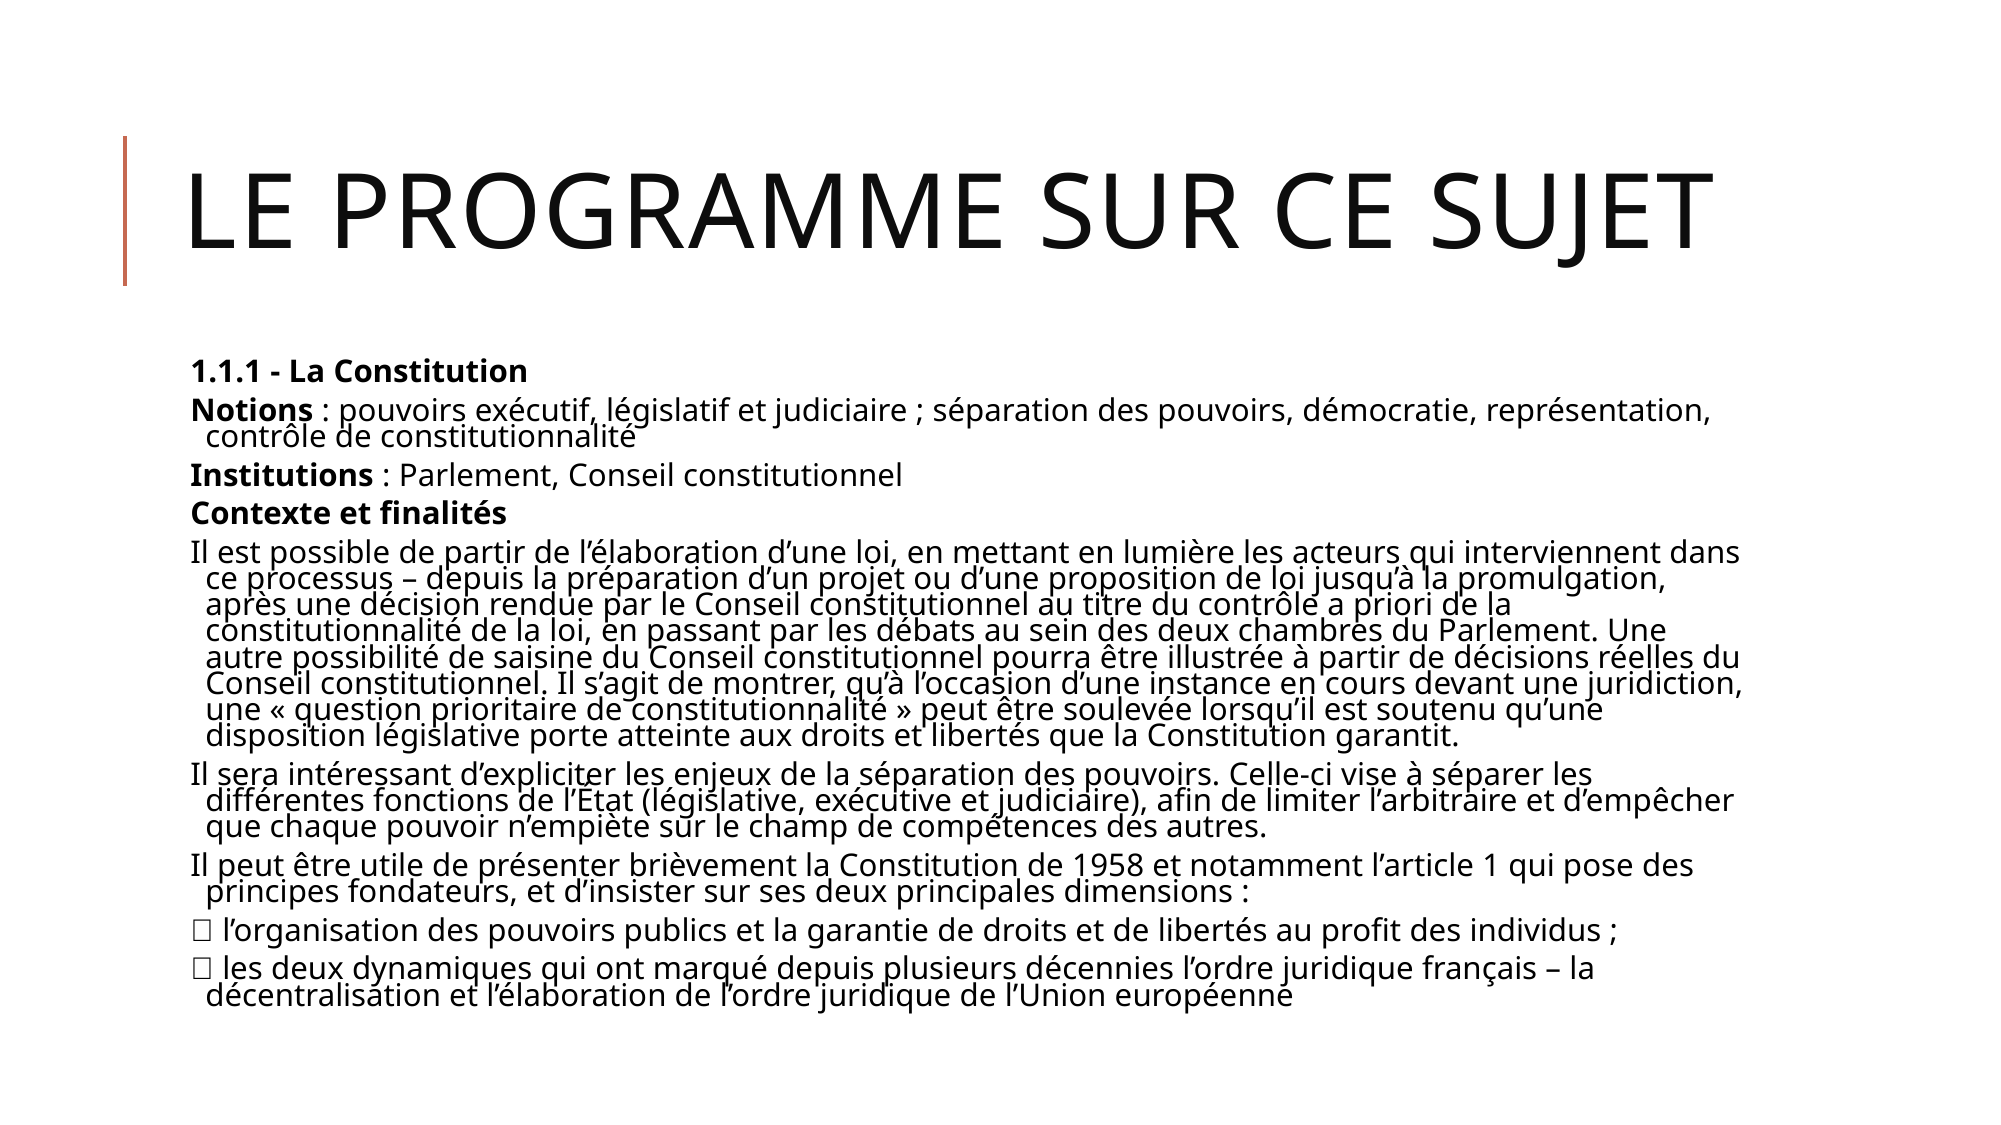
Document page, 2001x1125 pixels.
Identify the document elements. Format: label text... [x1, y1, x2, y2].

list 1.1.1 - La Constitution Notions : pouvoirs exécutif, législatif et judiciaire ; séparation des pouvoirs, démocratie, représentation, contrôle de constitutionnalité Institutions : Parlement, Conseil constitutionnel Contexte et finalités Il est possible de partir de l’élaboration d’une loi, en mettant en lumière les acteurs qui interviennent dans ce processus – depuis la préparation d’un projet ou d’une proposition de loi jusqu’à la promulgation, après une décision rendue par le Conseil constitutionnel au titre du contrôle a priori de la constitutionnalité de la loi, en passant par les débats au sein des deux chambres du Parlement. Une autre possibilité de saisine du Conseil constitutionnel pourra être illustrée à partir de décisions réelles du Conseil constitutionnel. Il s’agit de montrer, qu’à l’occasion d’une instance en cours devant une juridiction, une « question prioritaire de constitutionnalité » peut être soulevée lorsqu’il est soutenu qu’une disposition législative porte atteinte aux droits et libertés que la Constitution garantit. Il sera intéressant d’expliciter les enjeux de la séparation des pouvoirs. Celle-ci vise à séparer les différentes fonctions de l’État (législative, exécutive et judiciaire), afin de limiter l’arbitraire et d’empêcher que chaque pouvoir n’empiète sur le champ de compétences des autres. Il peut être utile de présenter brièvement la Constitution de 1958 et notamment l’article 1 qui pose des principes fondateurs, et d’insister sur ses deux principales dimensions :  l’organisation des pouvoirs publics et la garantie de droits et de libertés au profit des individus ;  les deux dynamiques qui ont marqué depuis plusieurs décennies l’ordre juridique français – la décentralisation et l’élaboration de l’ordre juridique de l’Union européenne [168, 354, 1763, 1036]
title Le programme sur ce sujet [168, 96, 1763, 343]
